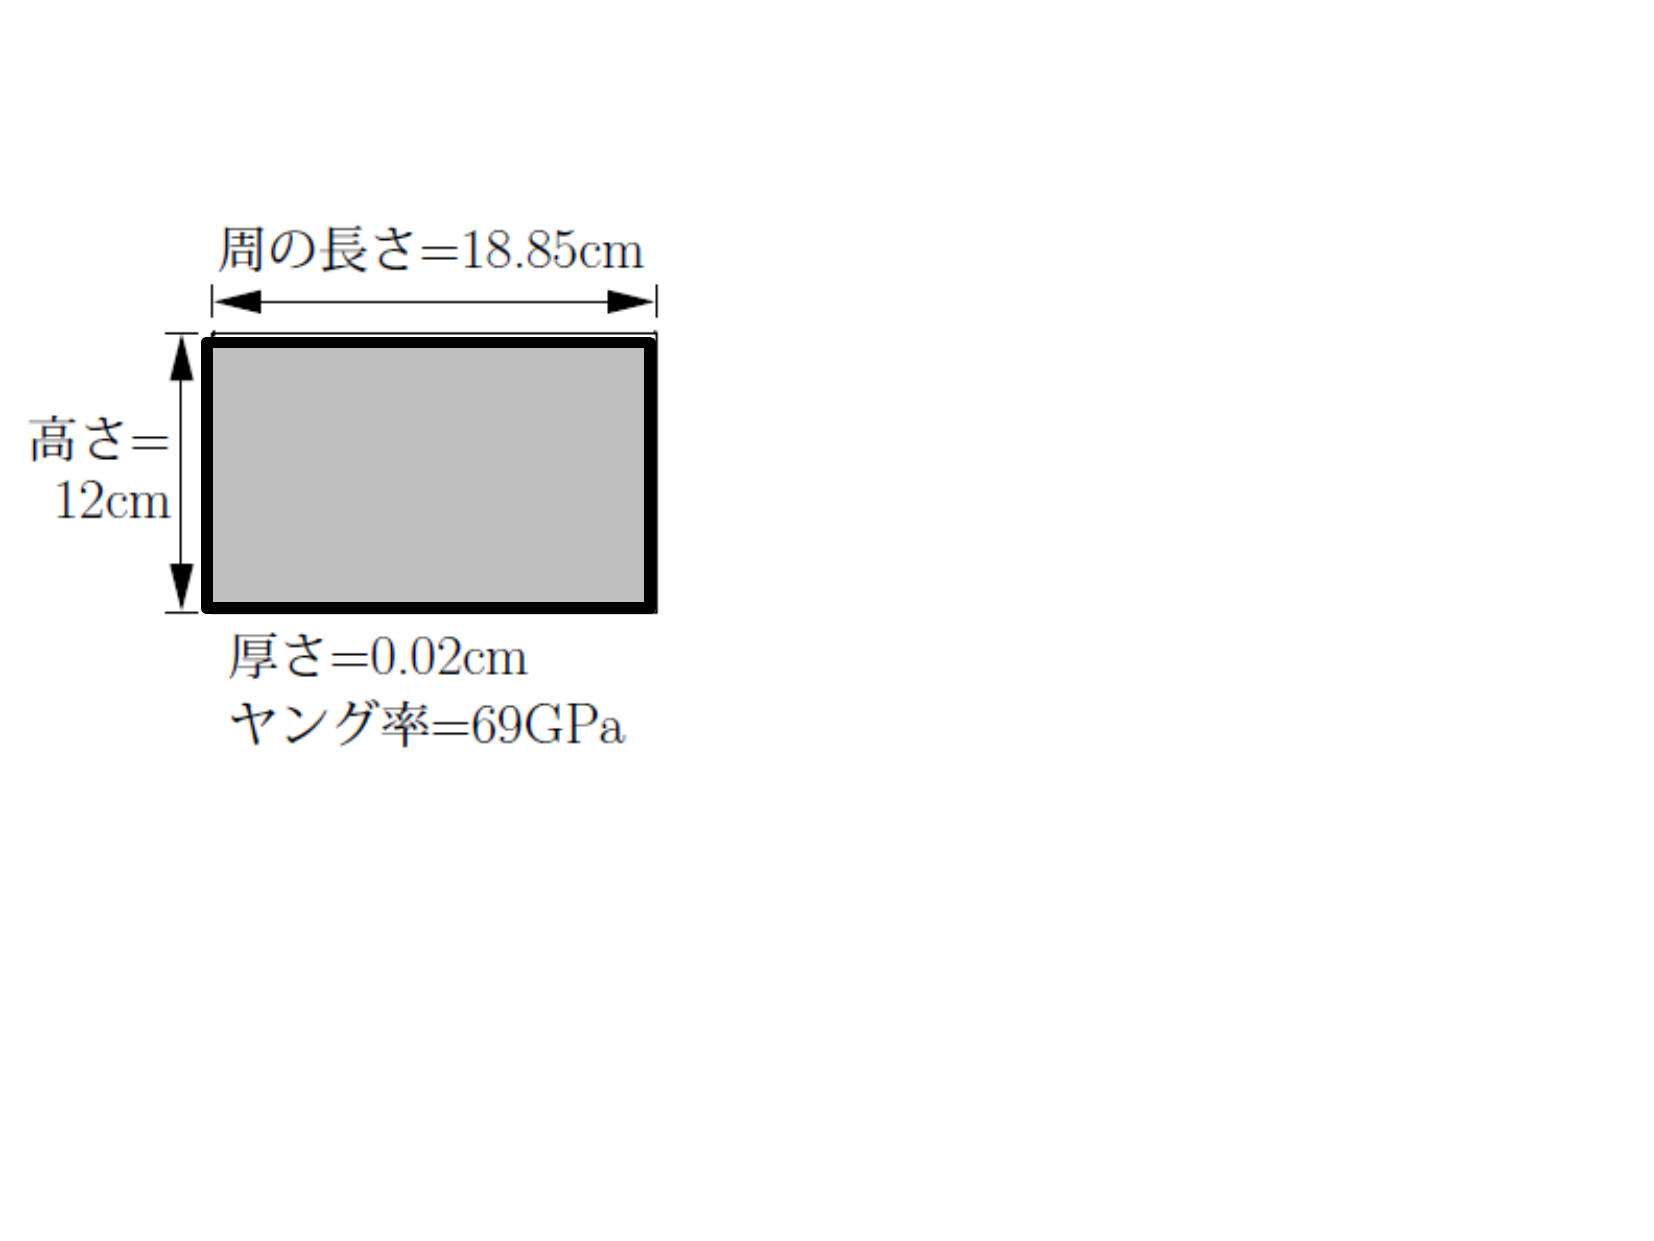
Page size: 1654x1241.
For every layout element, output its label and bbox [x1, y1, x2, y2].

picture [11, 189, 723, 754]
text_box [206, 342, 650, 609]
